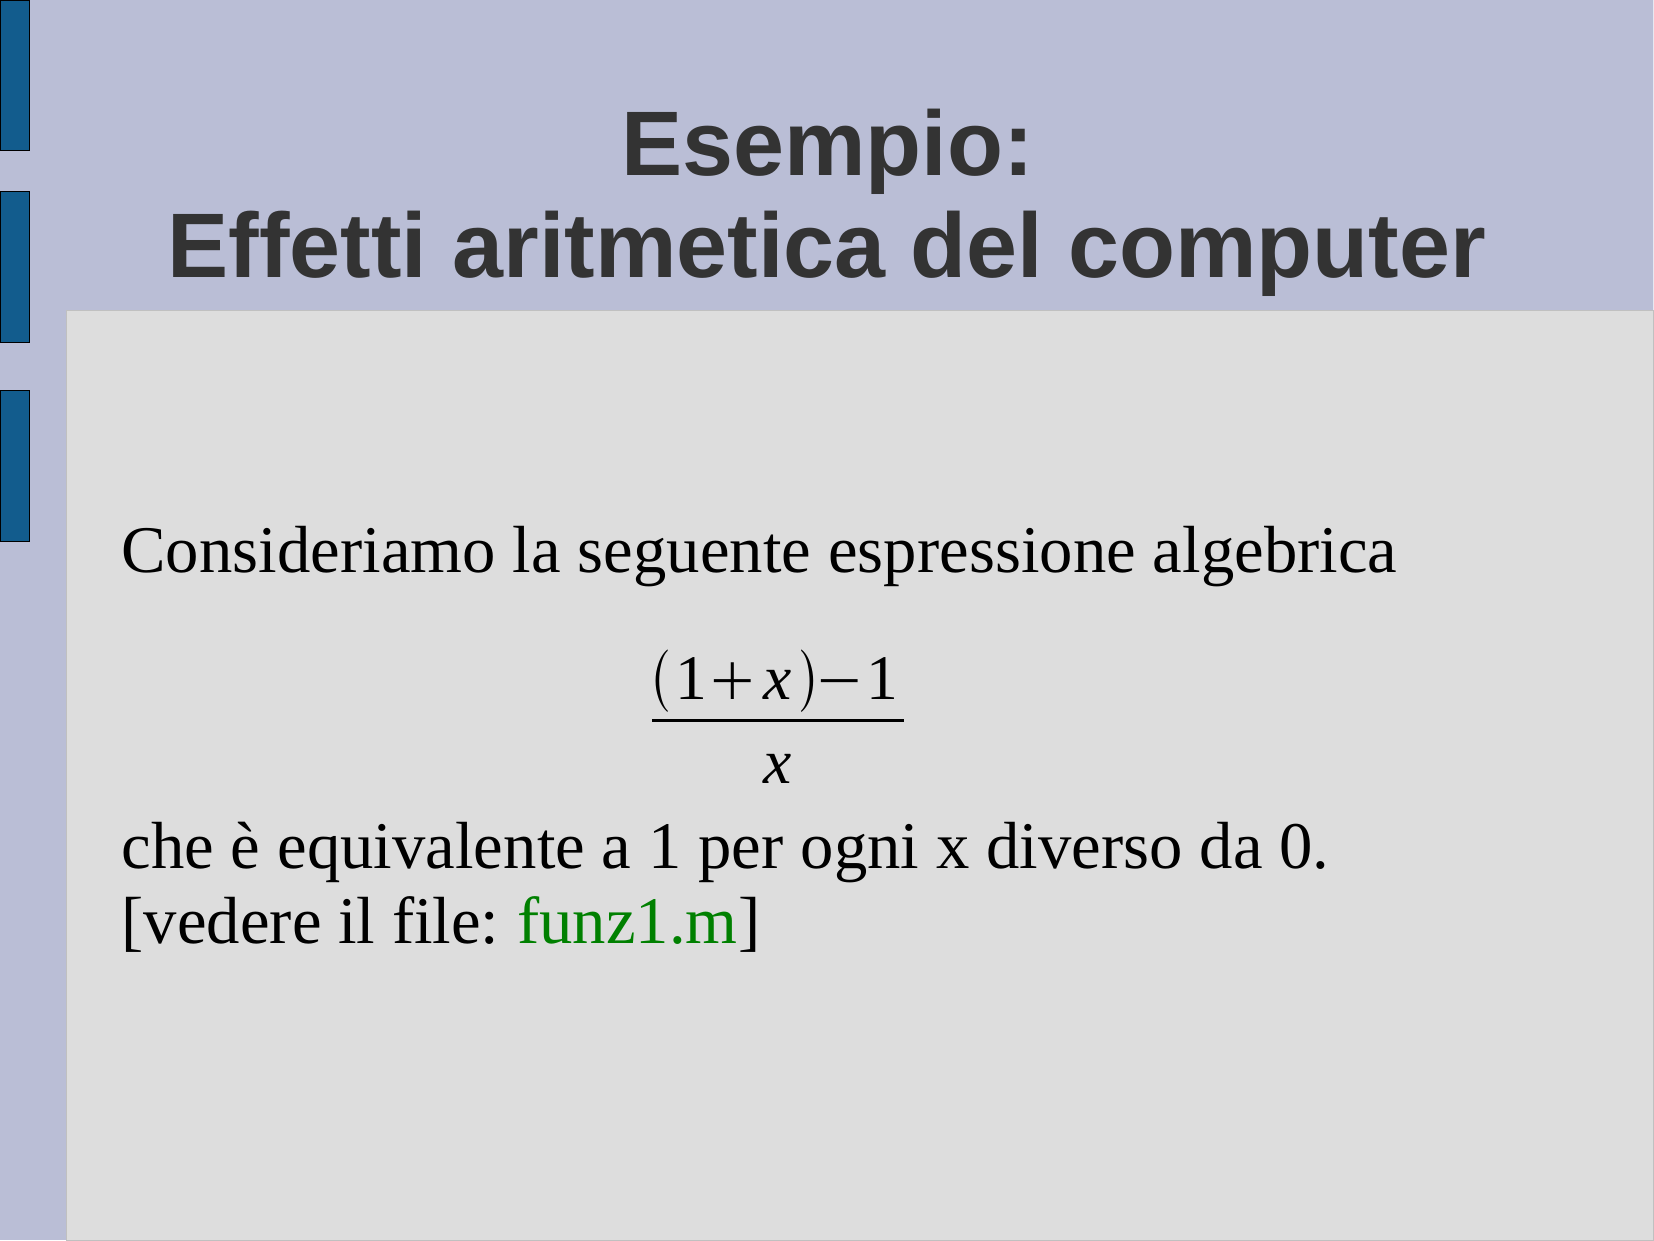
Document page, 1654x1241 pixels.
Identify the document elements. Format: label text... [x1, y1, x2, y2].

subtitle Consideriamo la seguente espressione algebrica che è equivalente a 1 per ogni x diverso da 0. [vedere il file: funz1.m] [121, 352, 1534, 1119]
chart [631, 643, 922, 800]
title Esempio: Effetti aritmetica del computer [121, 92, 1534, 298]
